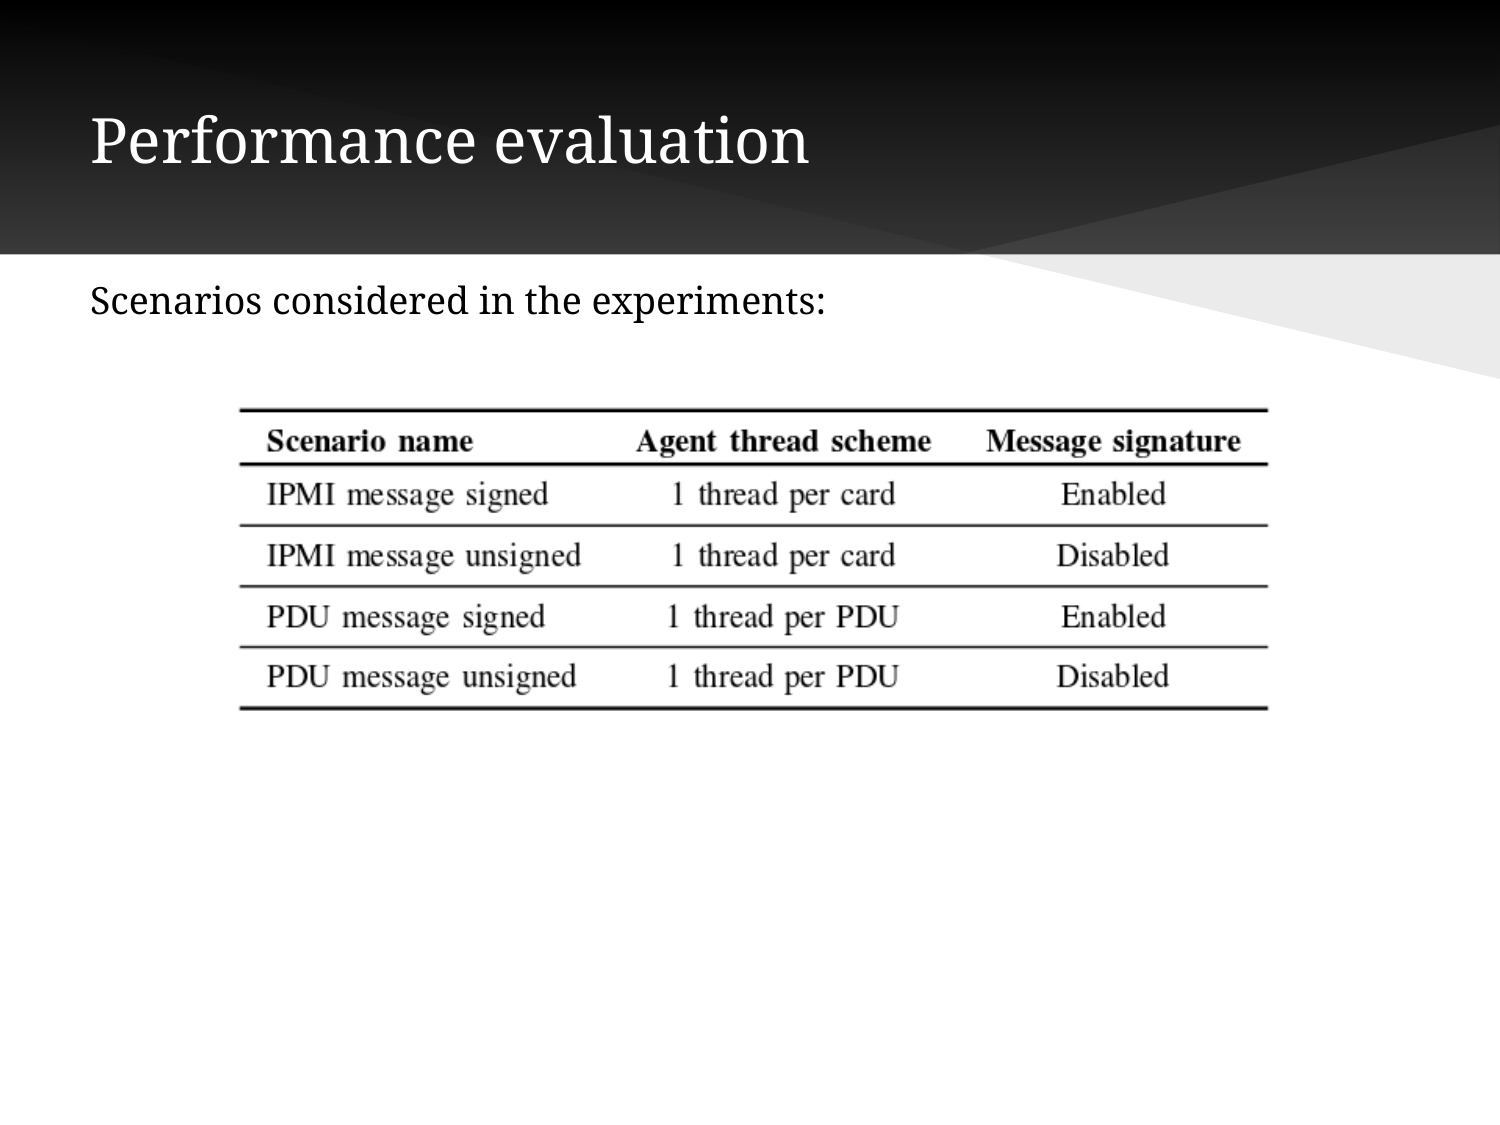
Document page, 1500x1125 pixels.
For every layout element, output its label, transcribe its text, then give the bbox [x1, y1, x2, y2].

title Performance evaluation [75, 45, 1425, 233]
list Scenarios considered in the experiments: [75, 262, 1425, 1078]
